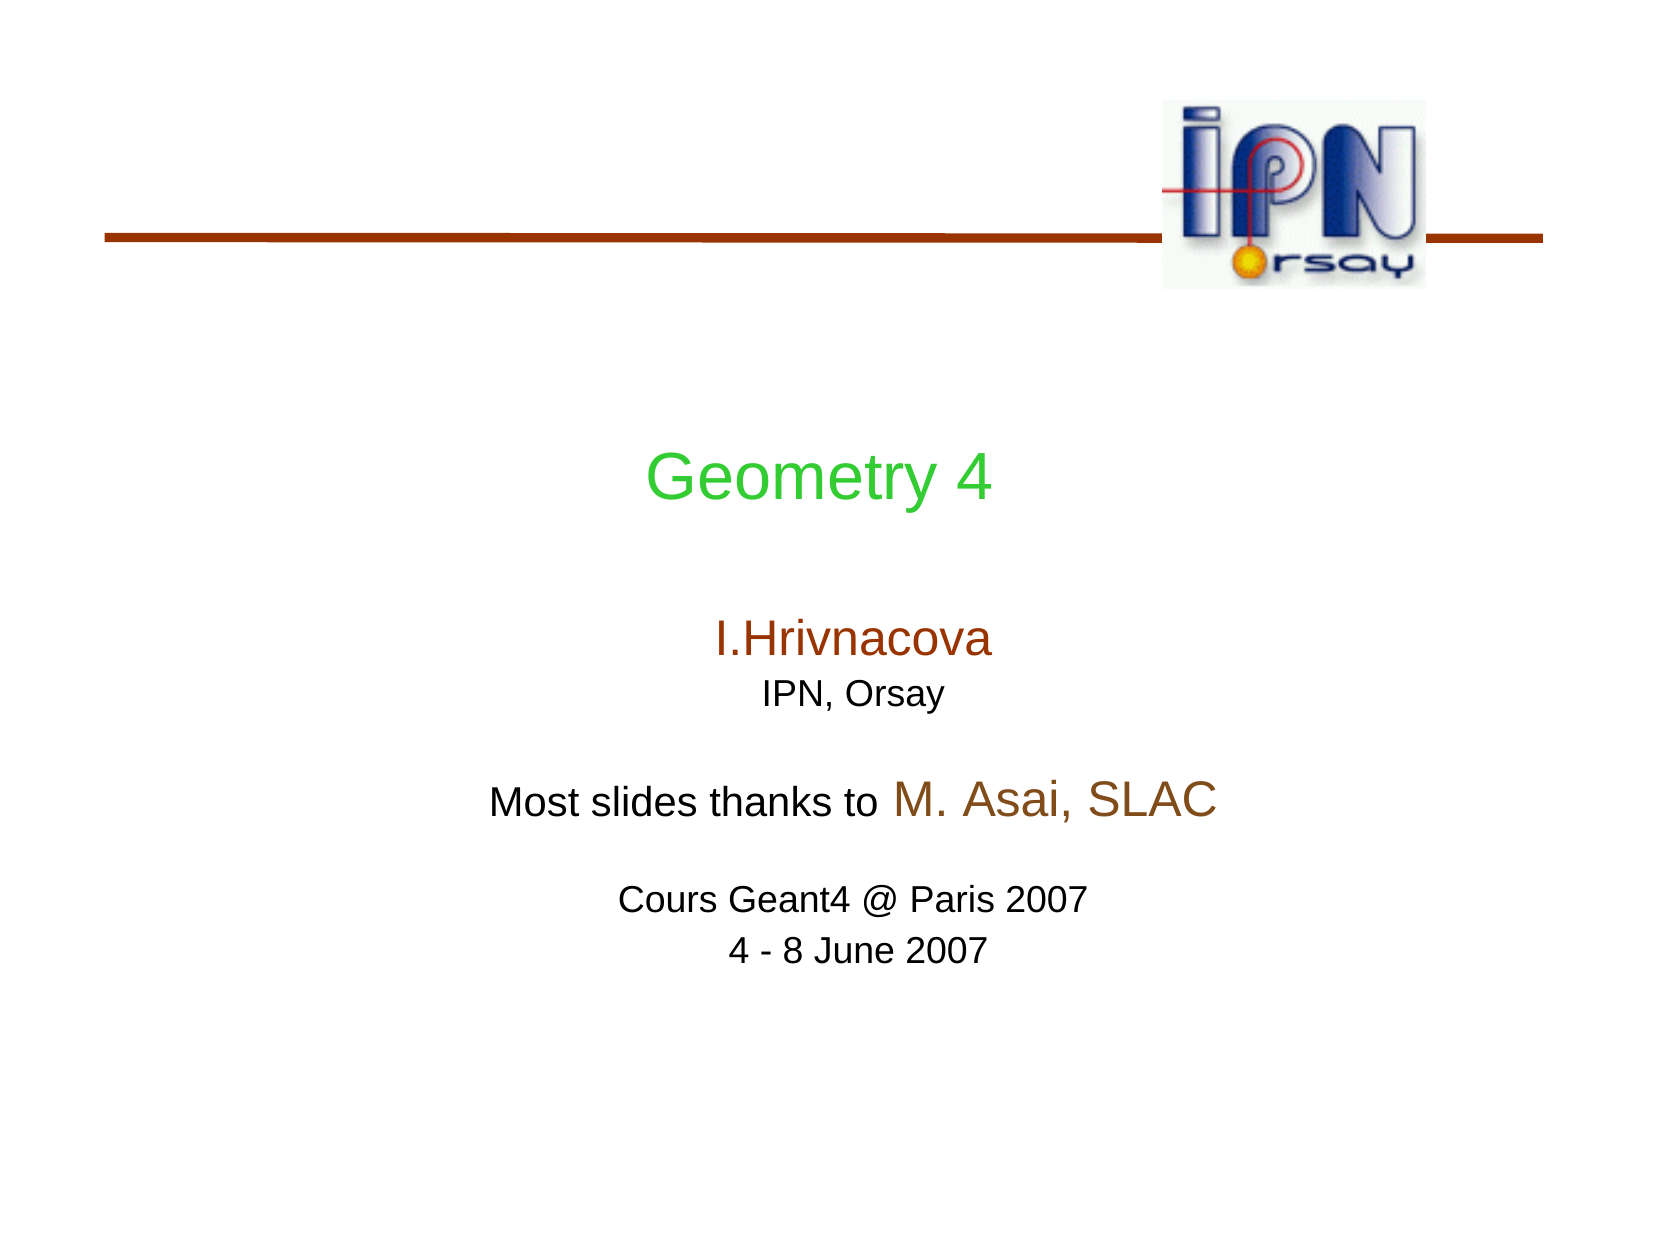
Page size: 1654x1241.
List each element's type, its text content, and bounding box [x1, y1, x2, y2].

picture [1162, 100, 1426, 289]
title Geometry 4 [102, 341, 1538, 537]
text_box I.Hrivnacova IPN, Orsay Most slides thanks to M. Asai, SLAC Cours Geant4 @ Paris 2007 4 - 8 June 2007 [84, 537, 1548, 1031]
